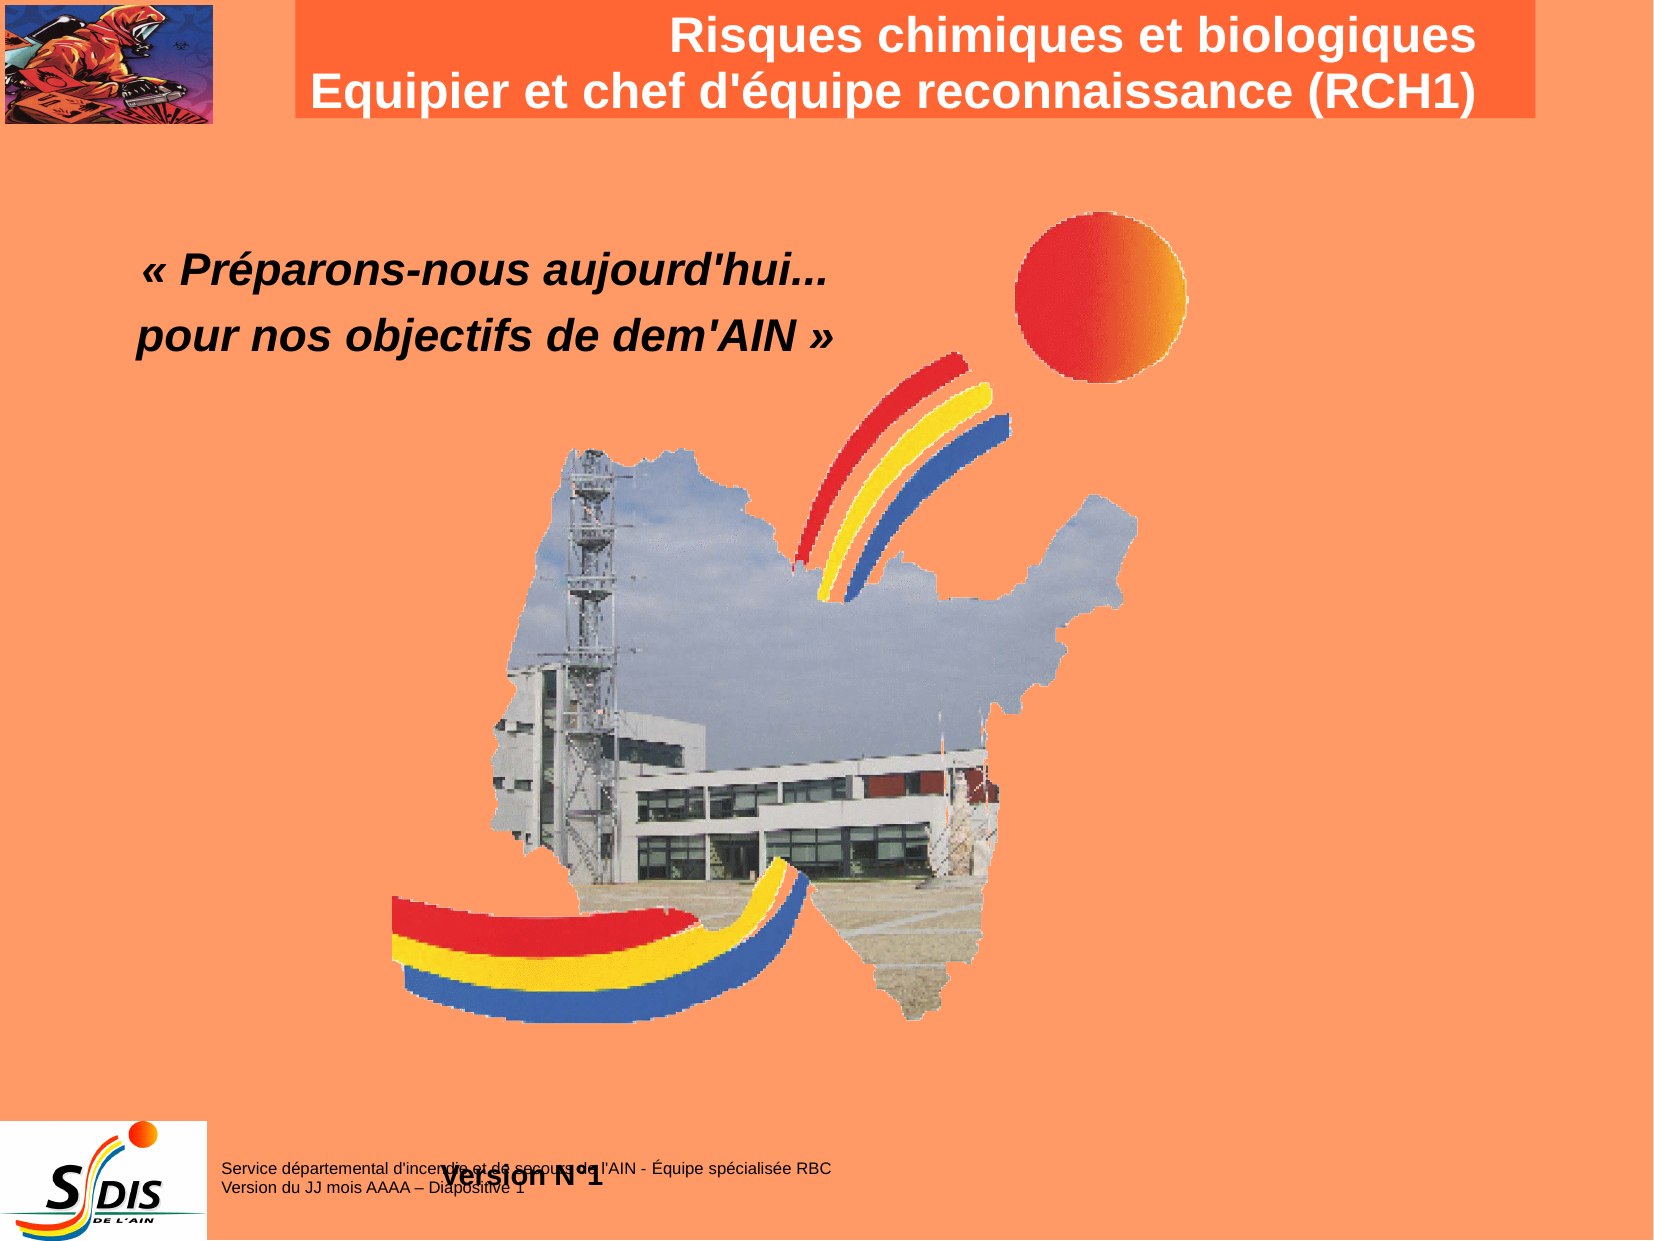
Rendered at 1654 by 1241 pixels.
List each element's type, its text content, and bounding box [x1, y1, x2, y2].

text_box Risques chimiques et biologiques Equipier et chef d'équipe reconnaissance (RCH1) [295, 0, 1536, 119]
picture [5, 5, 213, 124]
list « Préparons-nous aujourd'hui... pour nos objectifs de dem'AIN » [59, 236, 857, 511]
picture [0, 1121, 207, 1241]
picture [392, 119, 1270, 1241]
